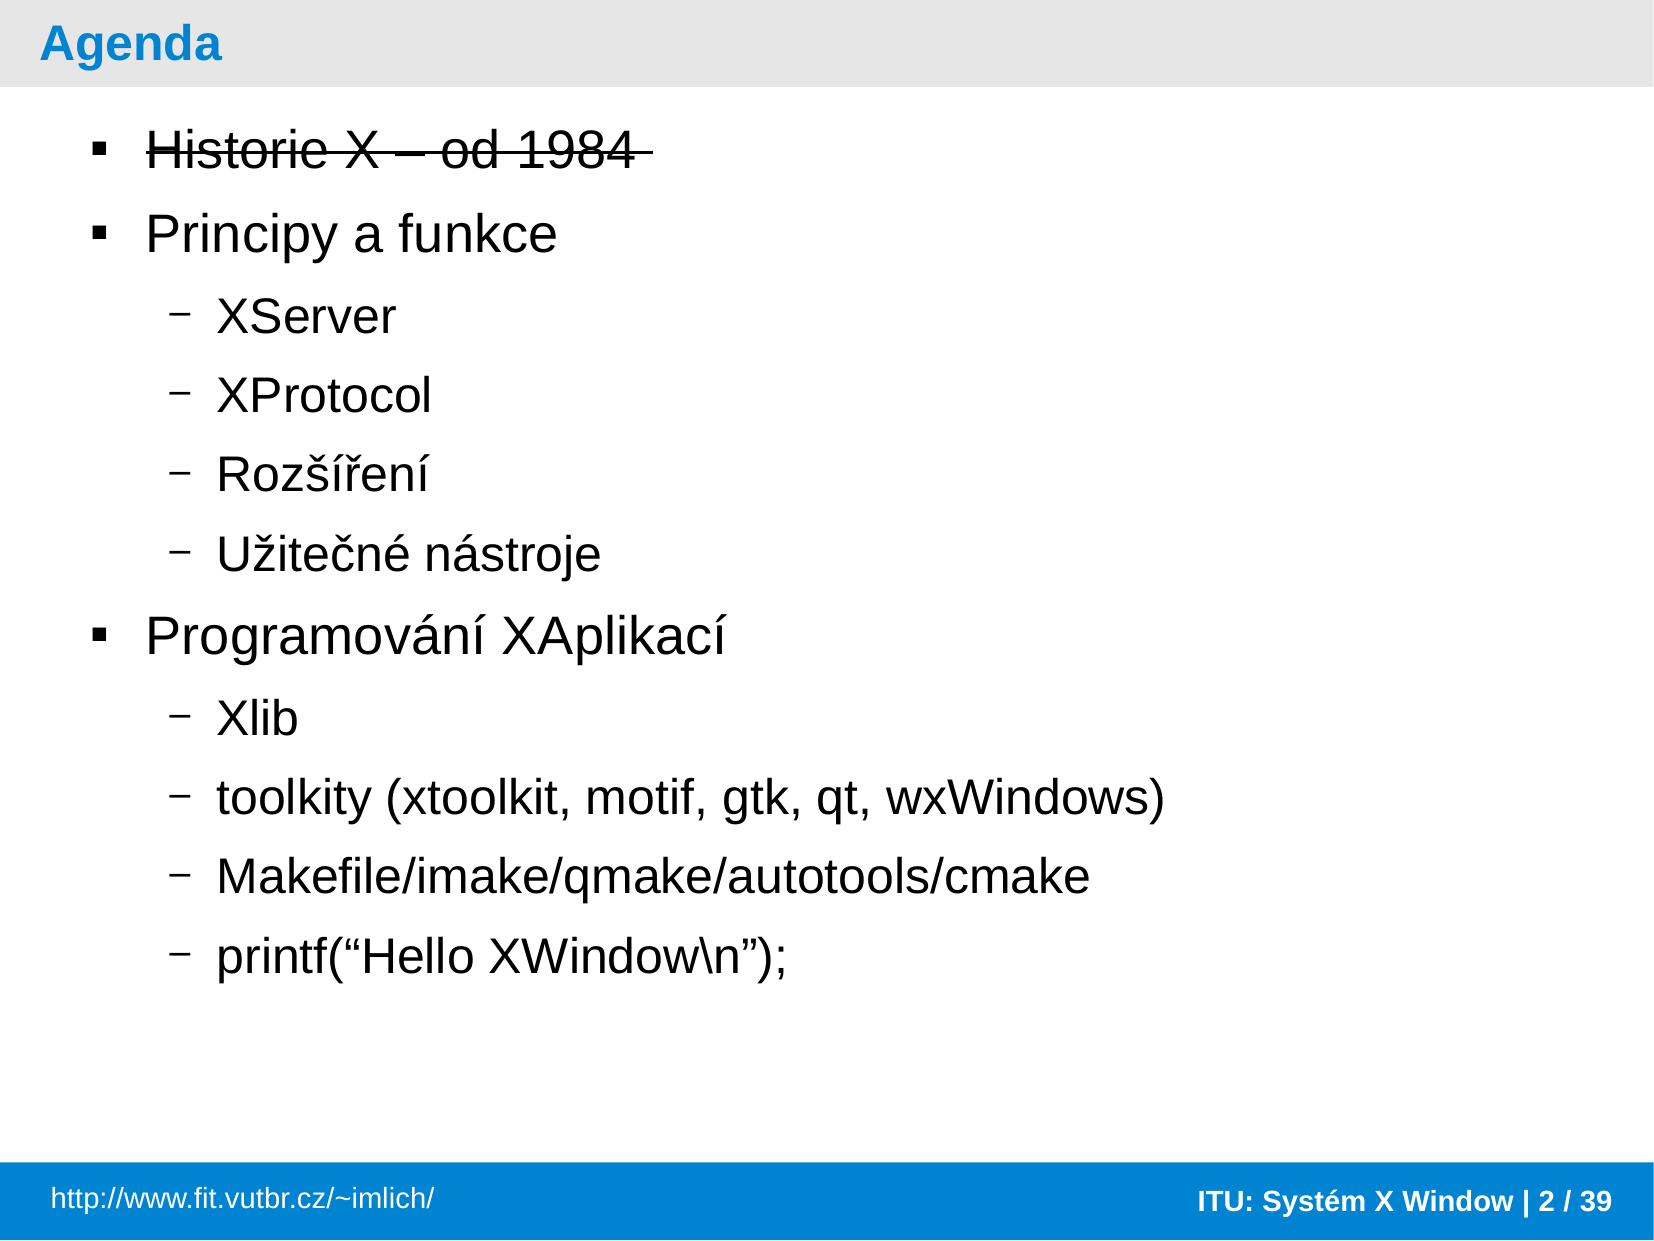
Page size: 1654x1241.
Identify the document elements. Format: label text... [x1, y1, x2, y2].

list Historie X – od 1984 Principy a funkce XServer XProtocol Rozšíření Užitečné nástroje Programování XAplikací Xlib toolkity (xtoolkit, motif, gtk, qt, wxWindows) Makefile/imake/qmake/autotools/cmake printf(“Hello XWindow\n”); [75, 119, 1564, 1126]
title Agenda [39, 0, 1615, 96]
